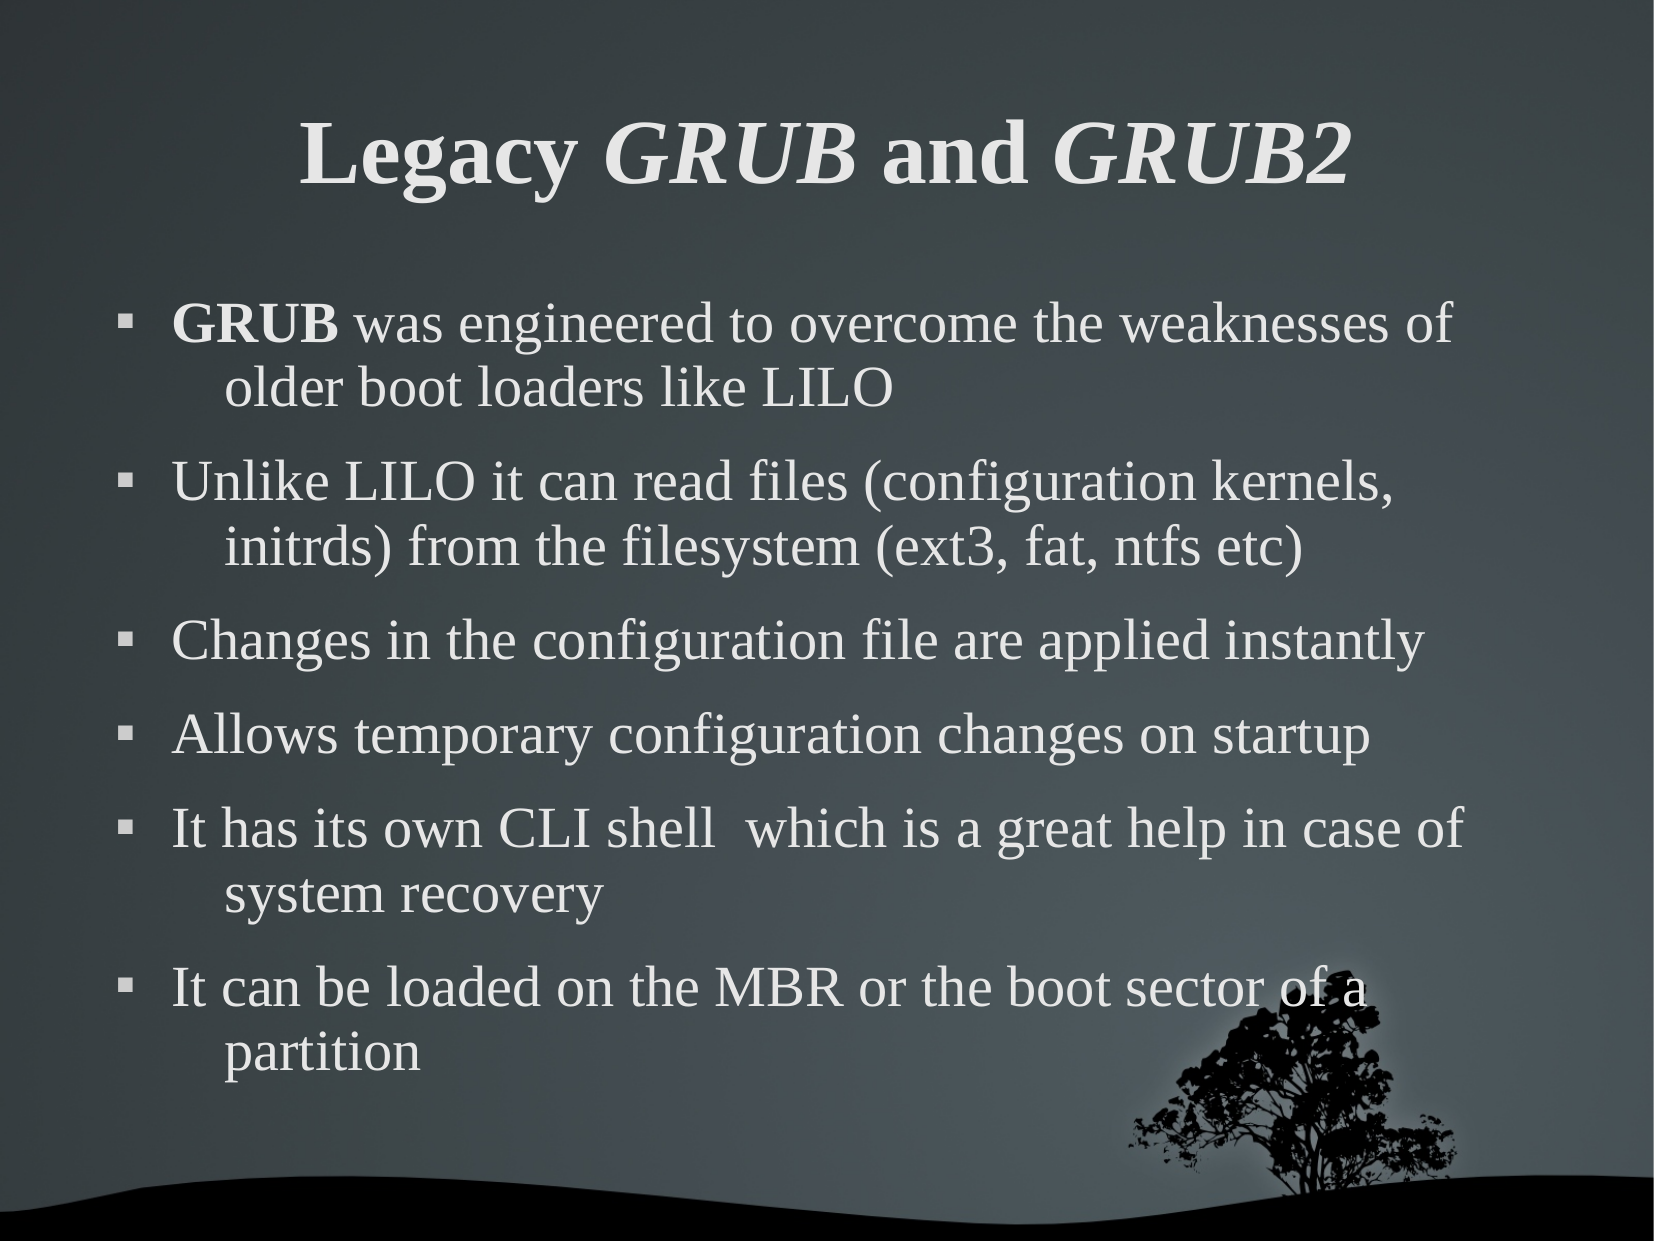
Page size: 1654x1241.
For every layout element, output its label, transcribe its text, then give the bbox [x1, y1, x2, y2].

picture [0, 0, 1654, 1241]
title Legacy GRUB and GRUB2 [82, 49, 1571, 257]
list GRUB was engineered to overcome the weaknesses of older boot loaders like LILO Unlike LILO it can read files (configuration kernels, initrds) from the filesystem (ext3, fat, ntfs etc) Changes in the configuration file are applied instantly Allows temporary configuration changes on startup It has its own CLI shell which is a great help in case of system recovery It can be loaded on the MBR or the boot sector of a partition [82, 290, 1571, 1168]
